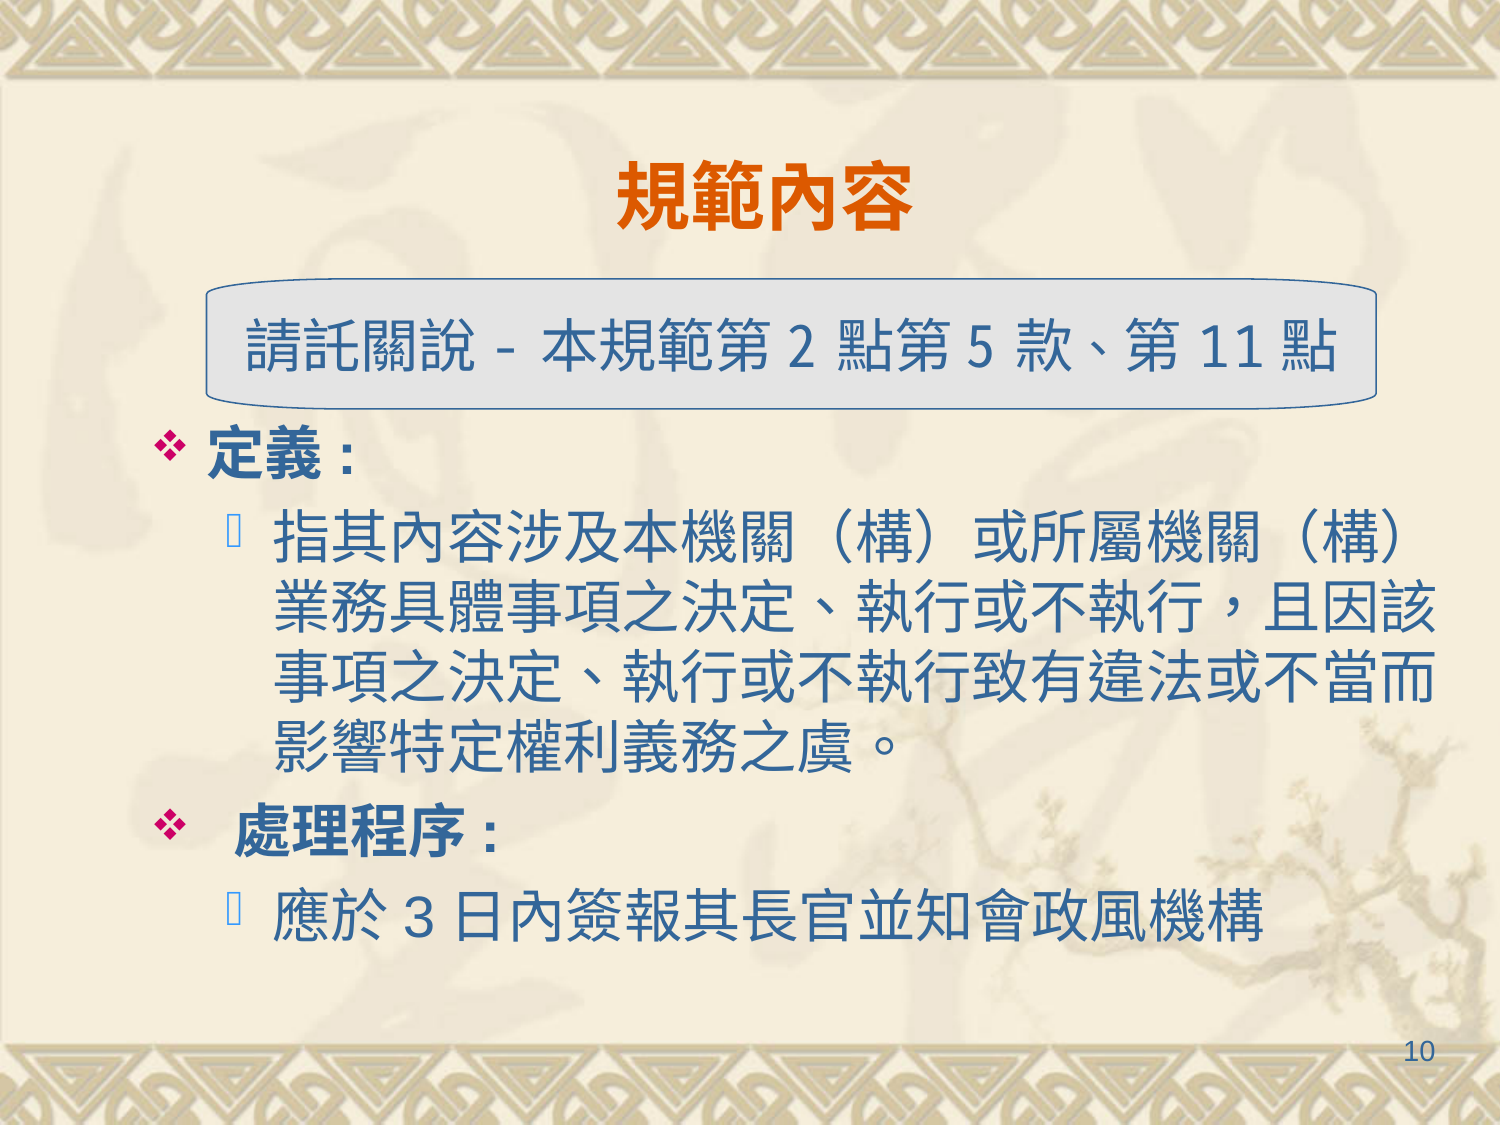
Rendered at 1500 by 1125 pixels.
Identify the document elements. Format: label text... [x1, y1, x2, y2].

list 定義: 指其內容涉及本機關（構）或所屬機關（構）業務具體事項之決定、執行或不執行，且因該事項之決定、執行或不執行致有違法或不當而影響特定權利義務之虞。 處理程序: 應於3日內簽報其長官並知會政風機構 [135, 408, 1459, 969]
text_box <編號> [1074, 1024, 1451, 1103]
picture [0, 0, 1500, 1125]
title 規範內容 [395, 125, 1136, 264]
text_box 請託關說-本規範第2點第5款、第11點 [206, 278, 1377, 409]
